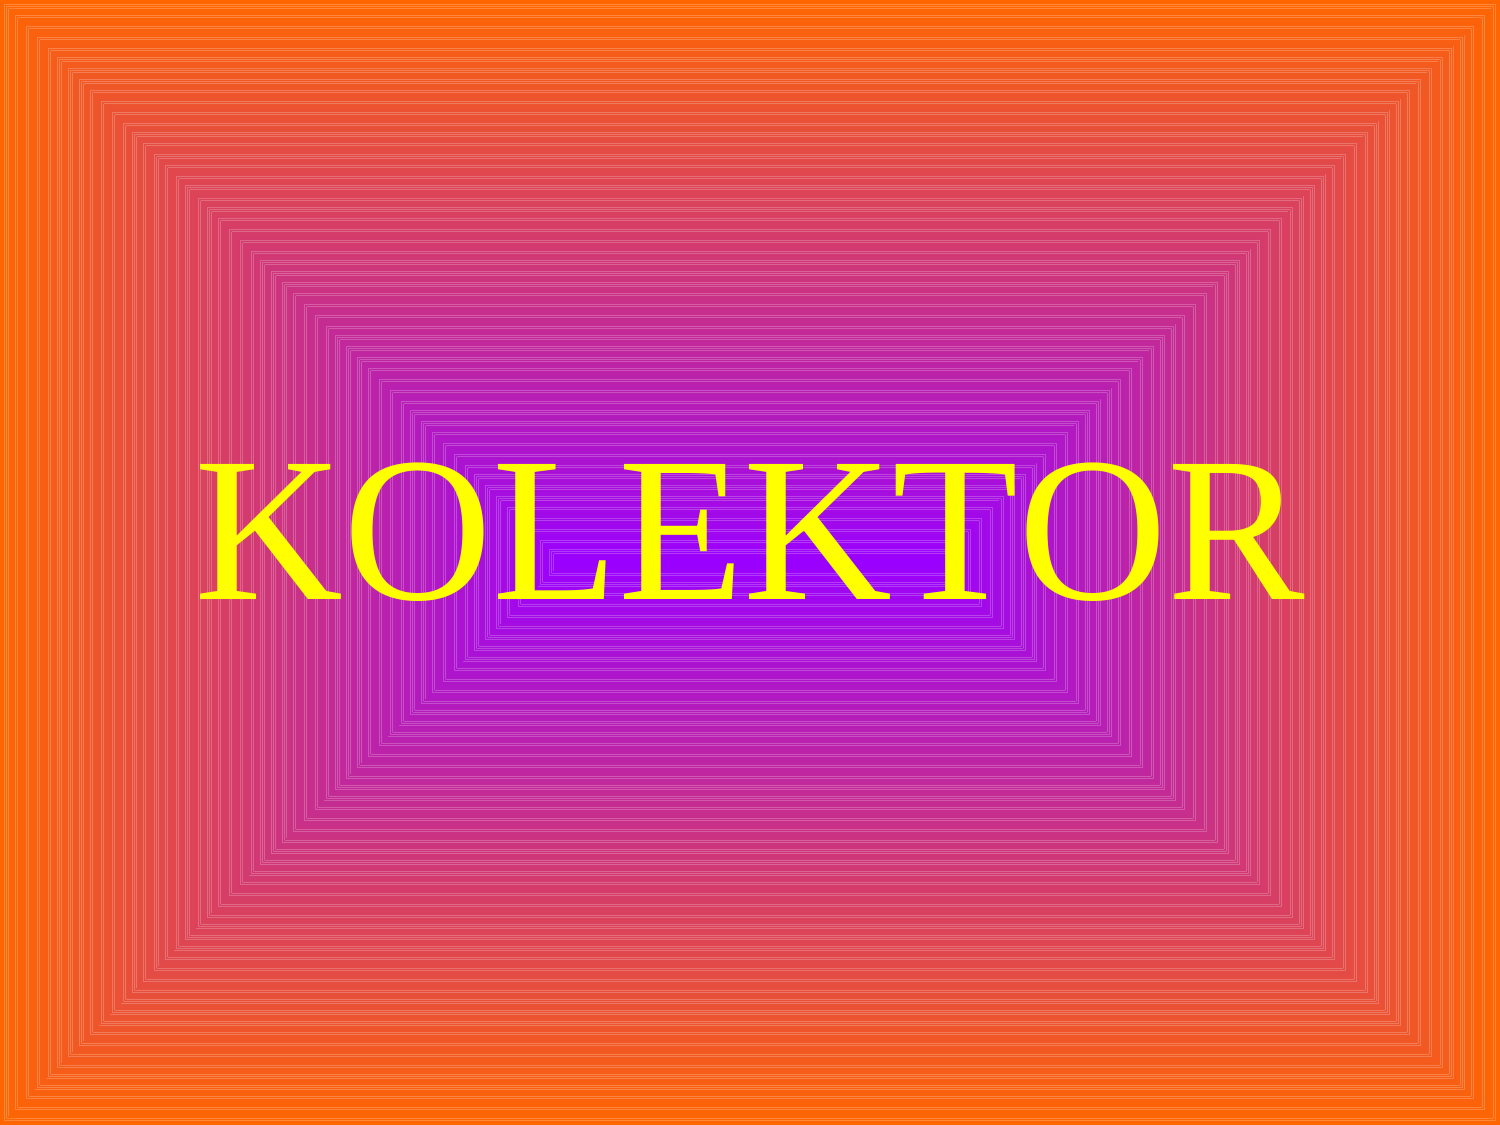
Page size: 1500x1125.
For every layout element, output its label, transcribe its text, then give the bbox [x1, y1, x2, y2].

text_box KOLEKTOR [0, 385, 1500, 1125]
